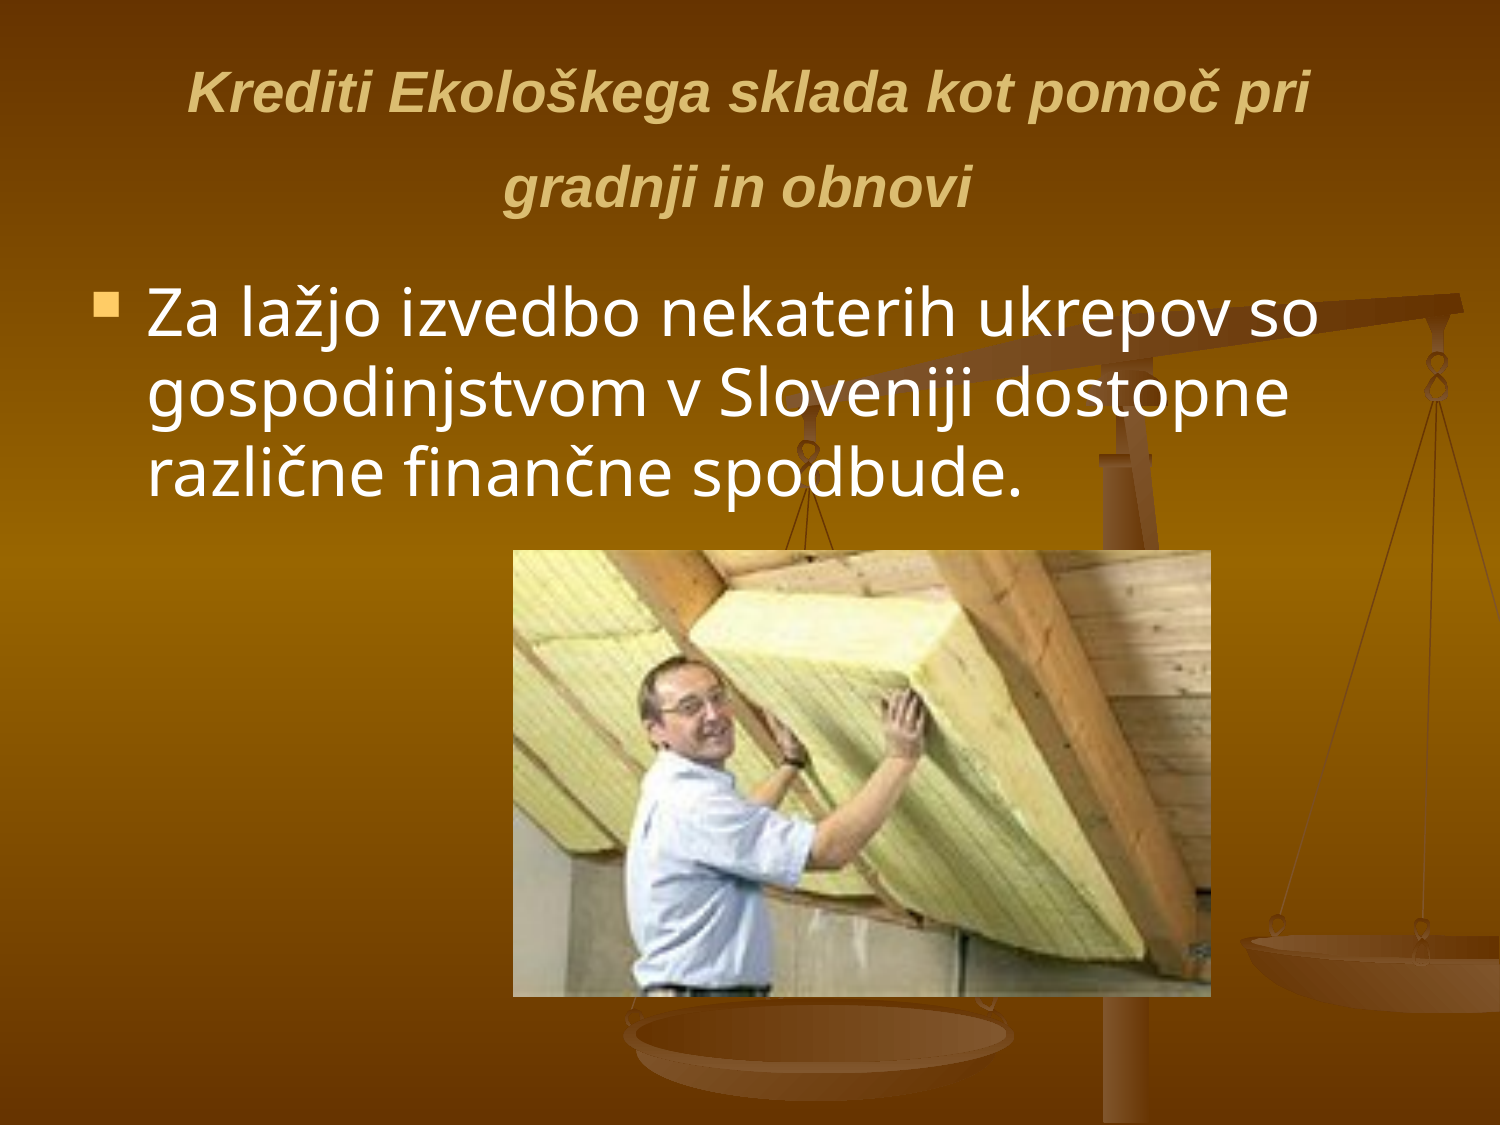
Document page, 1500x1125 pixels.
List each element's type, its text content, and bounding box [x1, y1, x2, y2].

picture [513, 550, 1211, 997]
title Krediti Ekološkega sklada kot pomoč pri gradnji in obnovi [75, 45, 1425, 234]
list Za lažjo izvedbo nekaterih ukrepov so gospodinjstvom v Sloveniji dostopne različne finančne spodbude. [75, 262, 1425, 1006]
